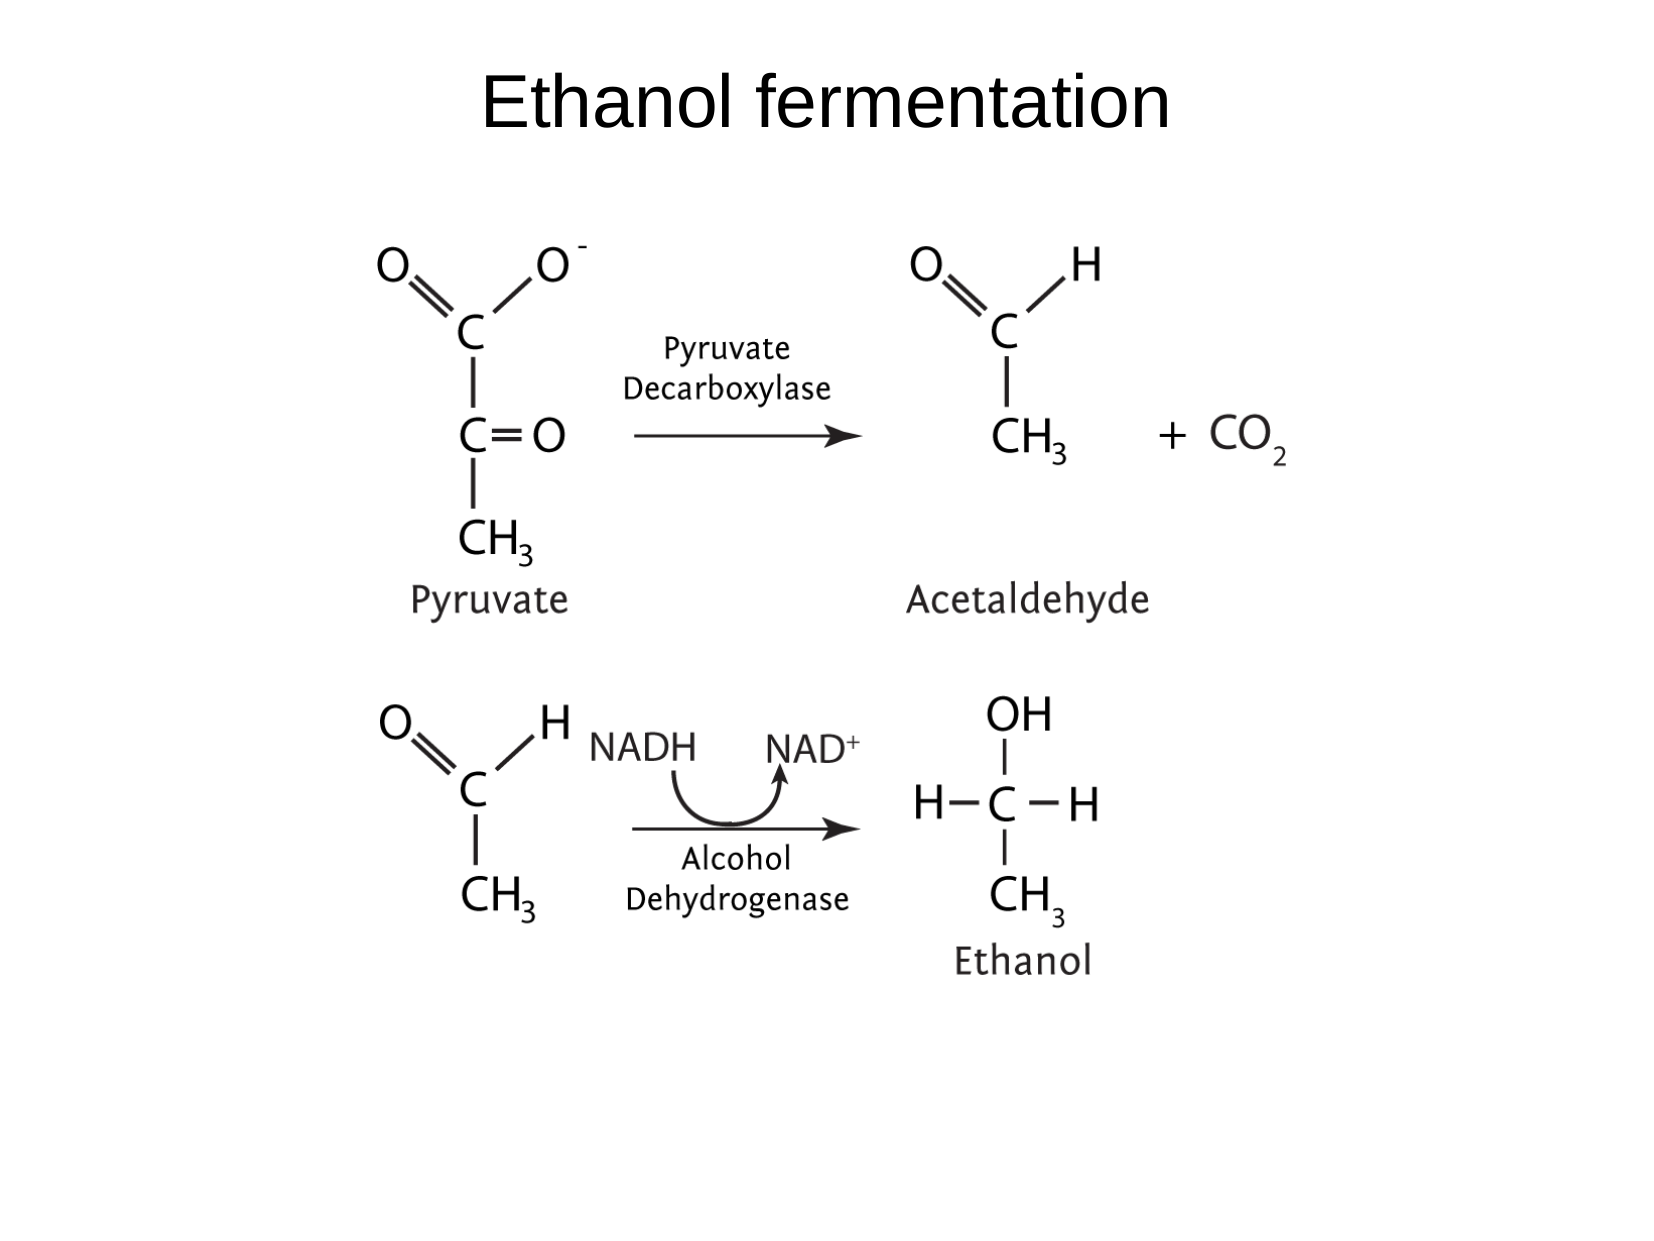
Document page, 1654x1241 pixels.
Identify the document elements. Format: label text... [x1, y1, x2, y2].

title Ethanol fermentation [82, 55, 1571, 145]
picture [375, 224, 1290, 989]
